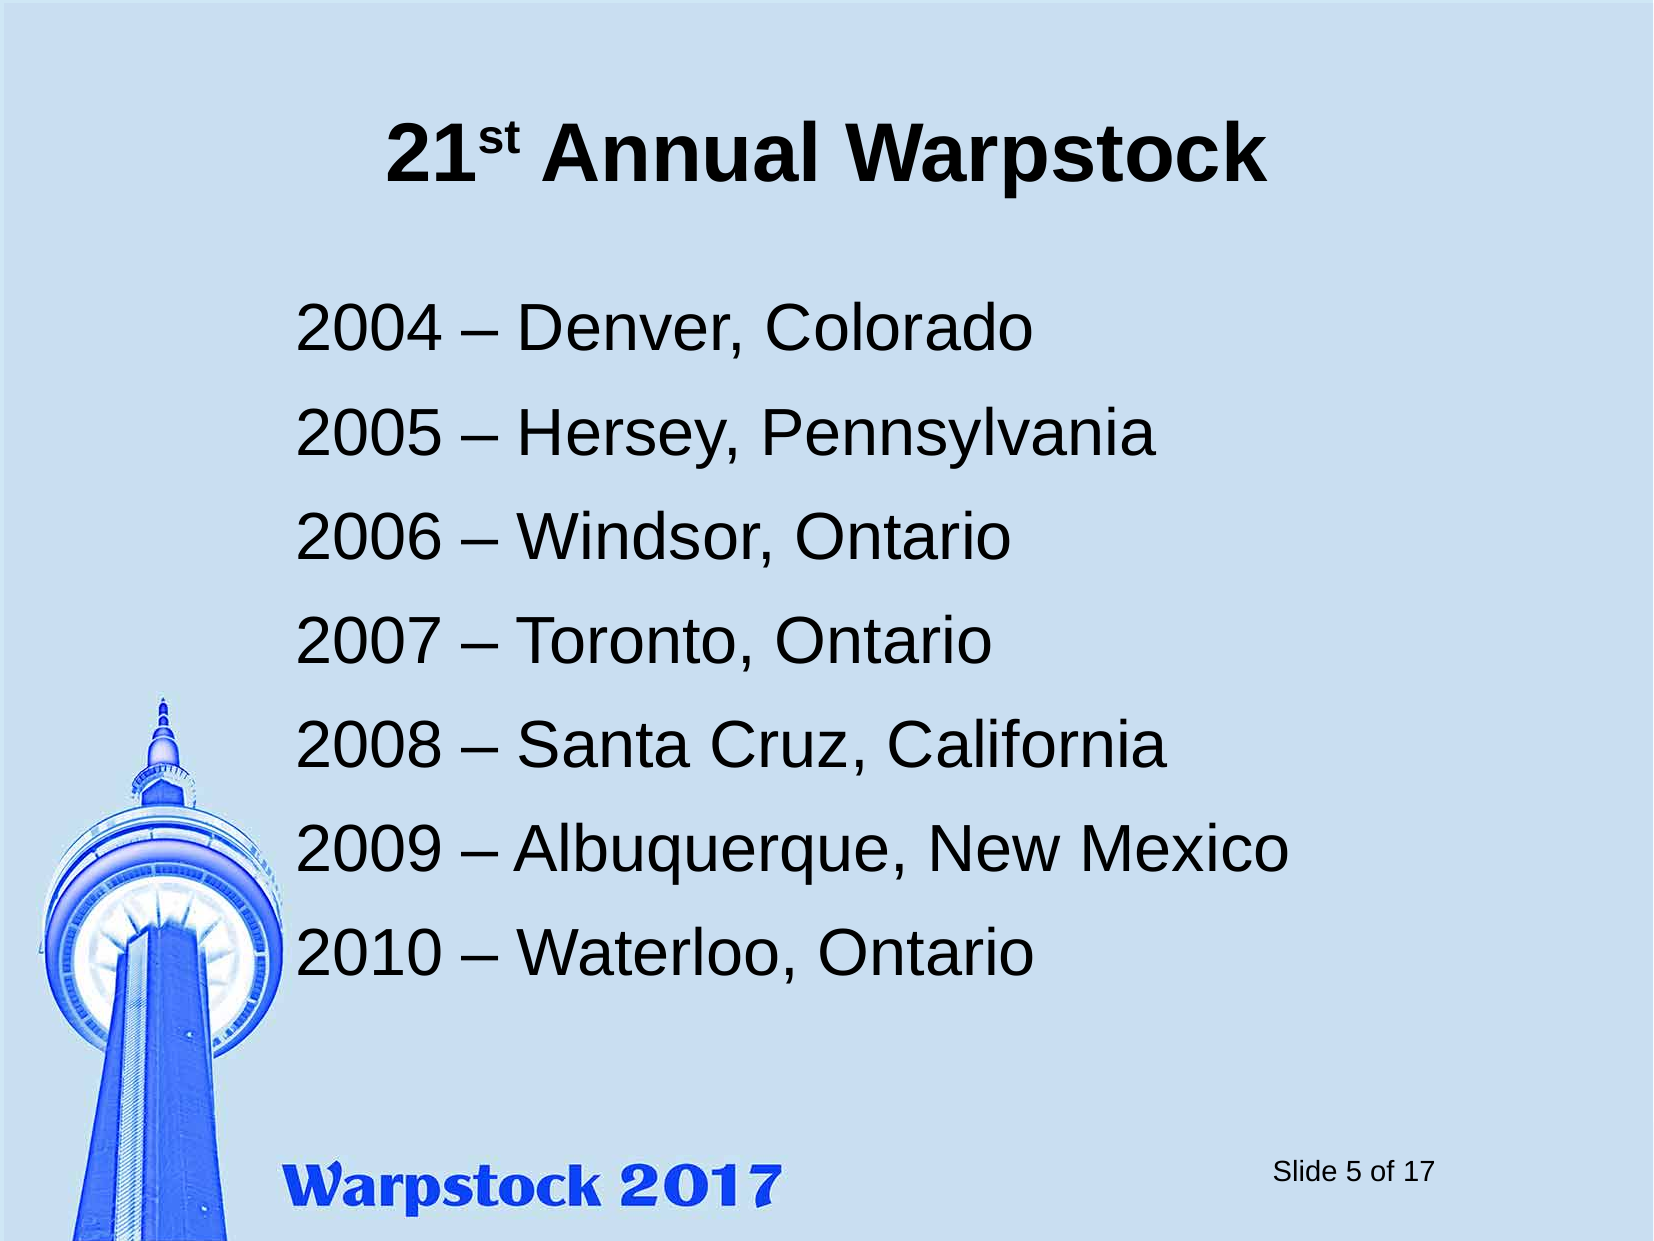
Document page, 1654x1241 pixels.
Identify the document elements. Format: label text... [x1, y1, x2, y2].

list 2004 – Denver, Colorado 2005 – Hersey, Pennsylvania 2006 – Windsor, Ontario 2007 – Toronto, Ontario 2008 – Santa Cruz, California 2009 – Albuquerque, New Mexico 2010 – Waterloo, Ontario [295, 290, 1571, 1010]
picture [4, 3, 1654, 1241]
title 21st Annual Warpstock [82, 49, 1571, 257]
